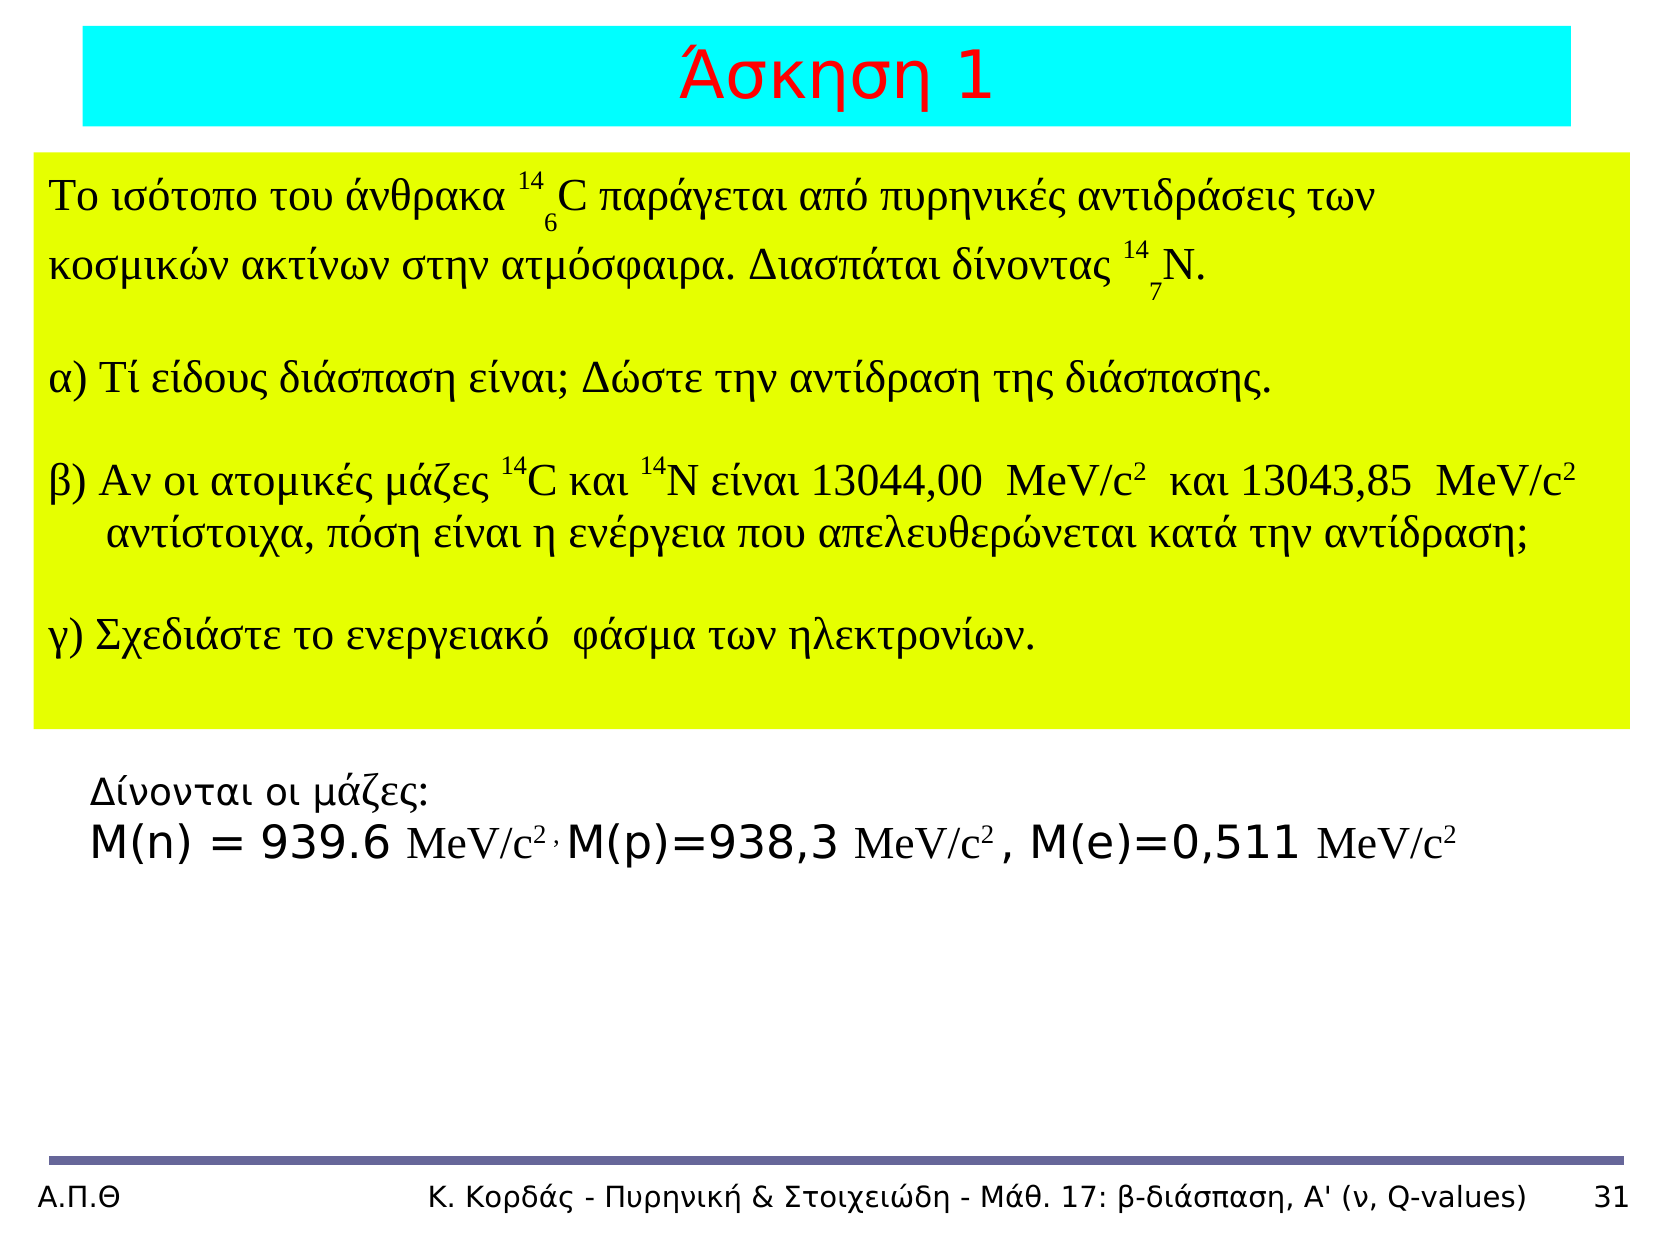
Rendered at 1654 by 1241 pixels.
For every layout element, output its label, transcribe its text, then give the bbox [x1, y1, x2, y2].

text_box Το ισότοπο του άνθρακα 146C παράγεται από πυρηνικές αντιδράσεις των κοσμικών ακτίνων στην ατμόσφαιρα. Διασπάται δίνοντας 147N. α) Τί είδους διάσπαση είναι; Δώστε την αντίδραση της διάσπασης. β) Αν οι ατομικές μάζες 14C και 14Ν είναι 13044,00 MeV/c2 και 13043,85 MeV/c2 αντίστοιχα, πόση είναι η ενέργεια που απελευθερώνεται κατά την αντίδραση; γ) Σχεδιάστε το ενεργειακό φάσμα των ηλεκτρονίων. [33, 152, 1630, 730]
title Άσκηση 1 [82, 25, 1571, 127]
text_box Δίνονται οι μάζες: M(n) = 939.6 MeV/c2 , M(p)=938,3 MeV/c2 , M(e)=0,511 MeV/c2 [75, 753, 1576, 917]
